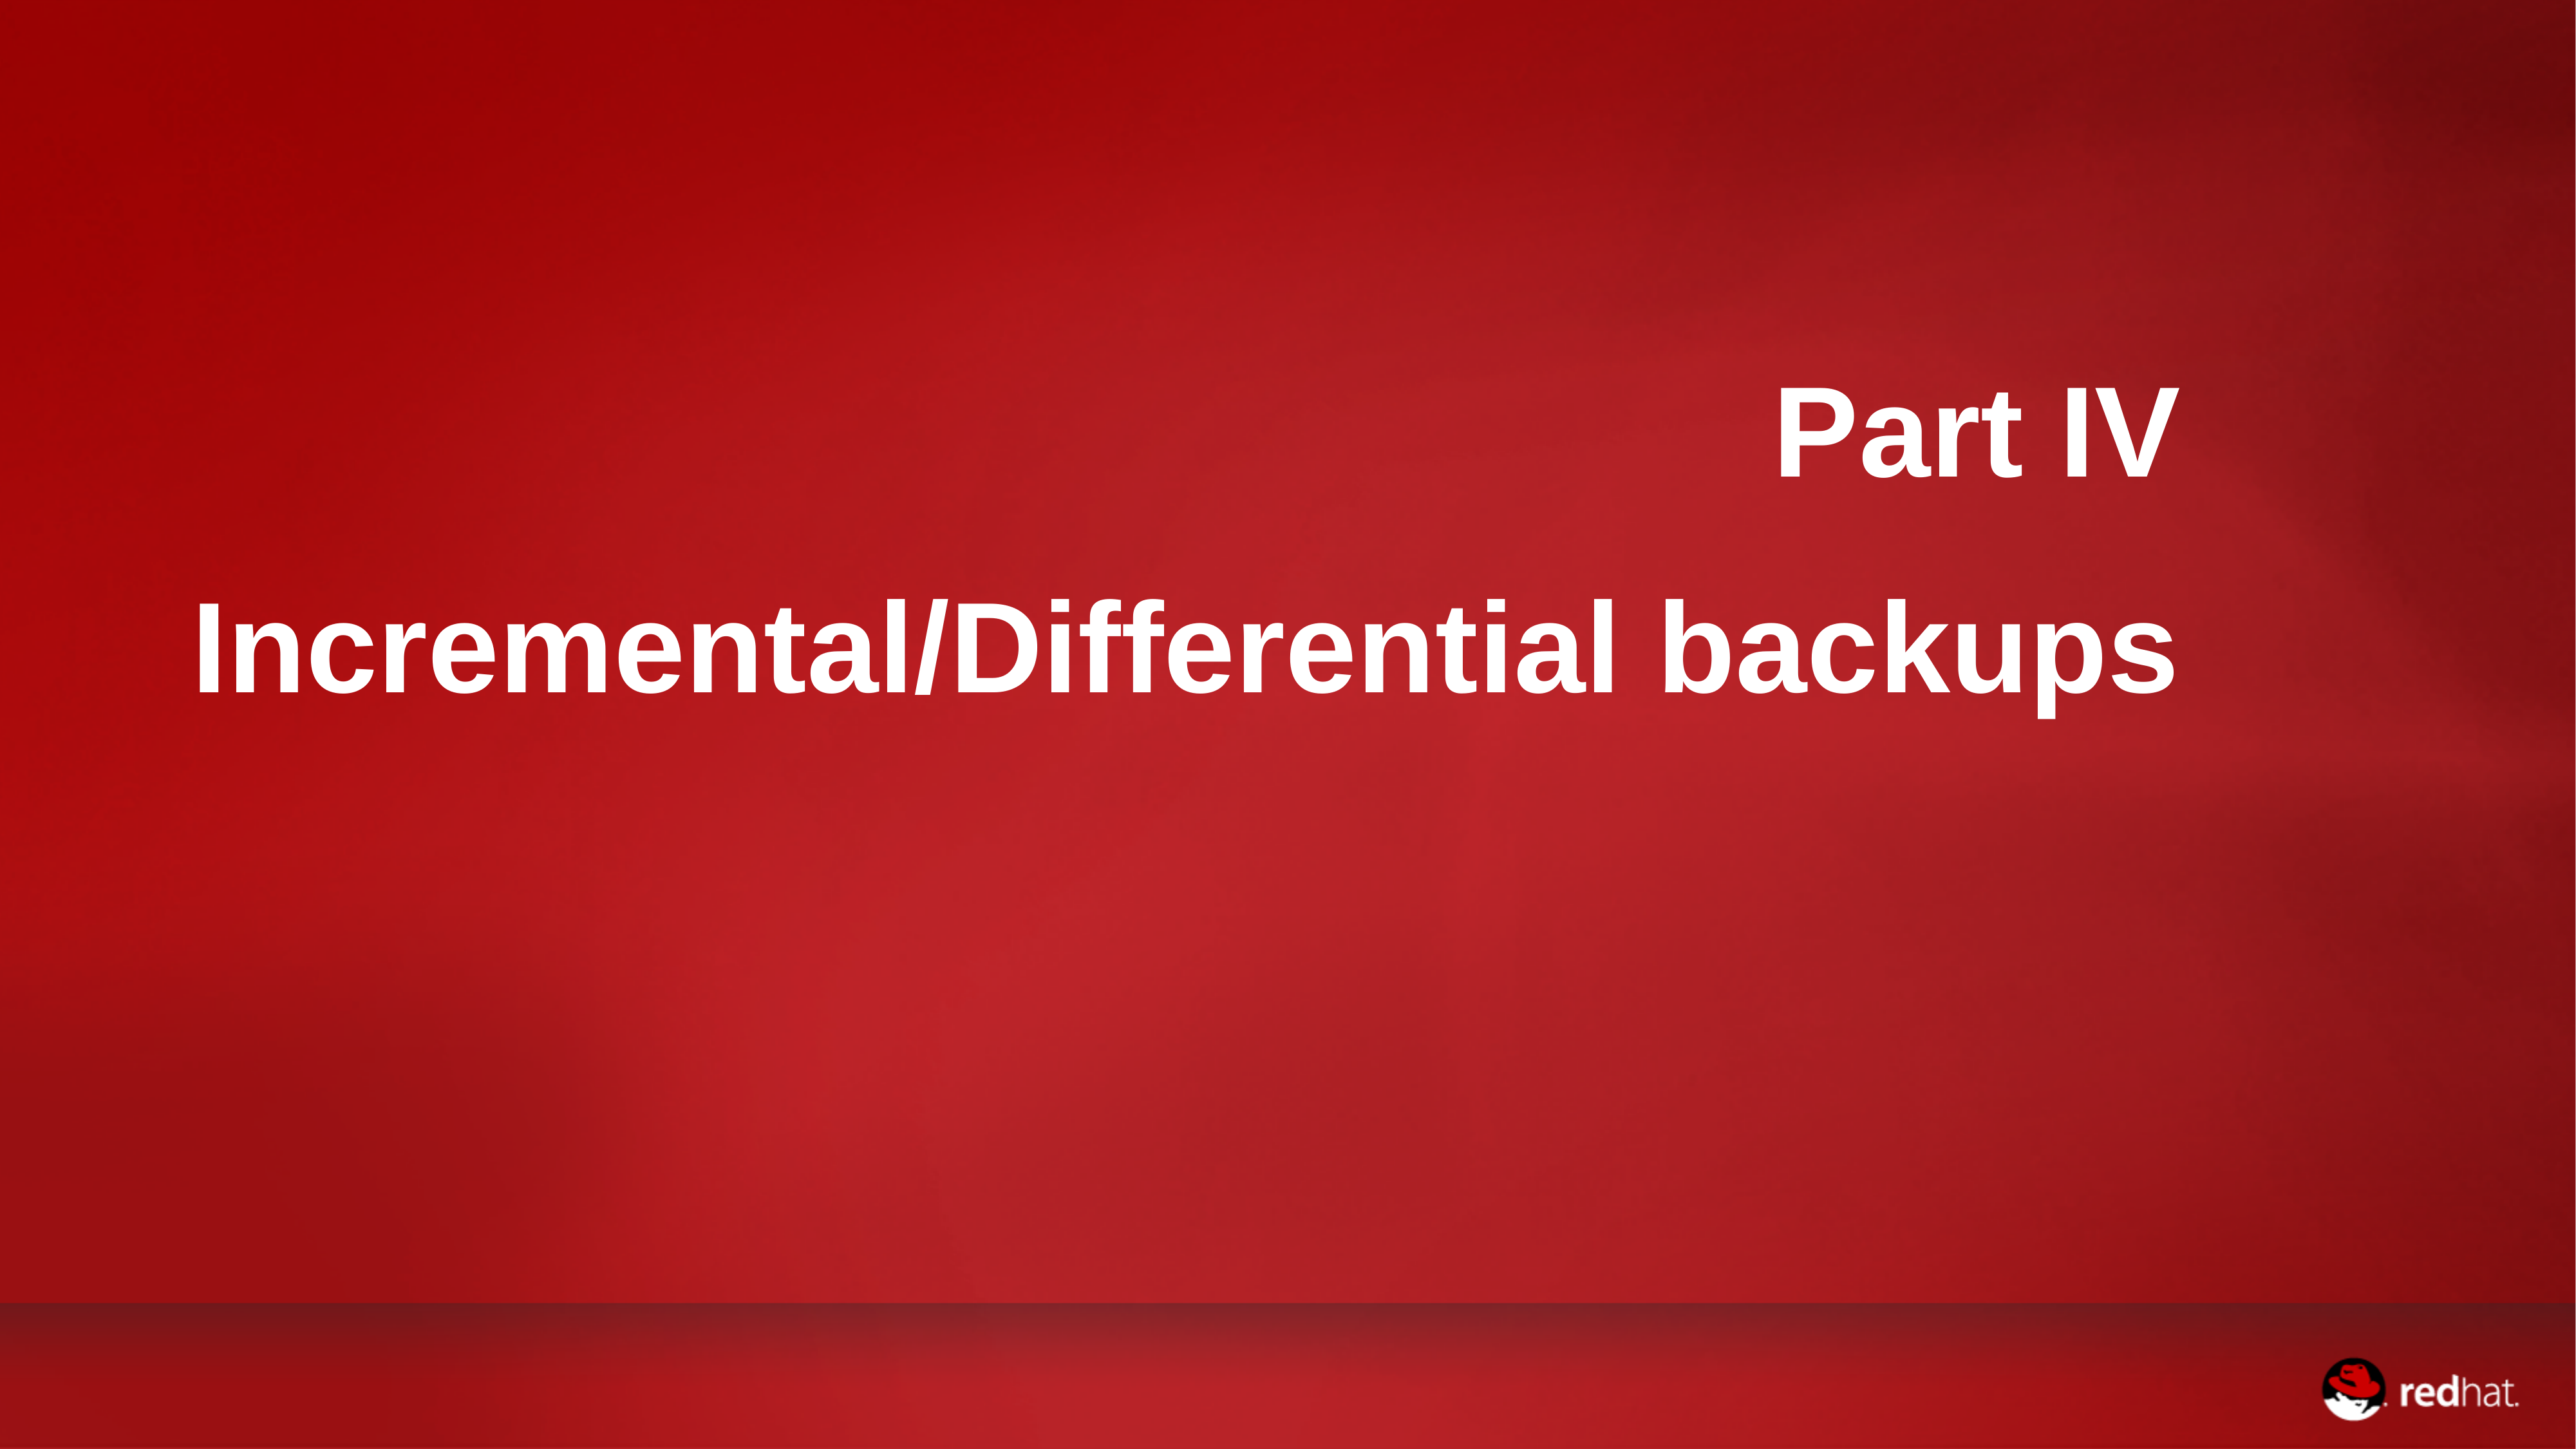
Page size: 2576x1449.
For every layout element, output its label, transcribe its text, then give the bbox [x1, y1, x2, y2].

picture [0, 0, 2576, 1449]
text_box Part IV Incremental/Differential backups [182, 283, 2318, 880]
